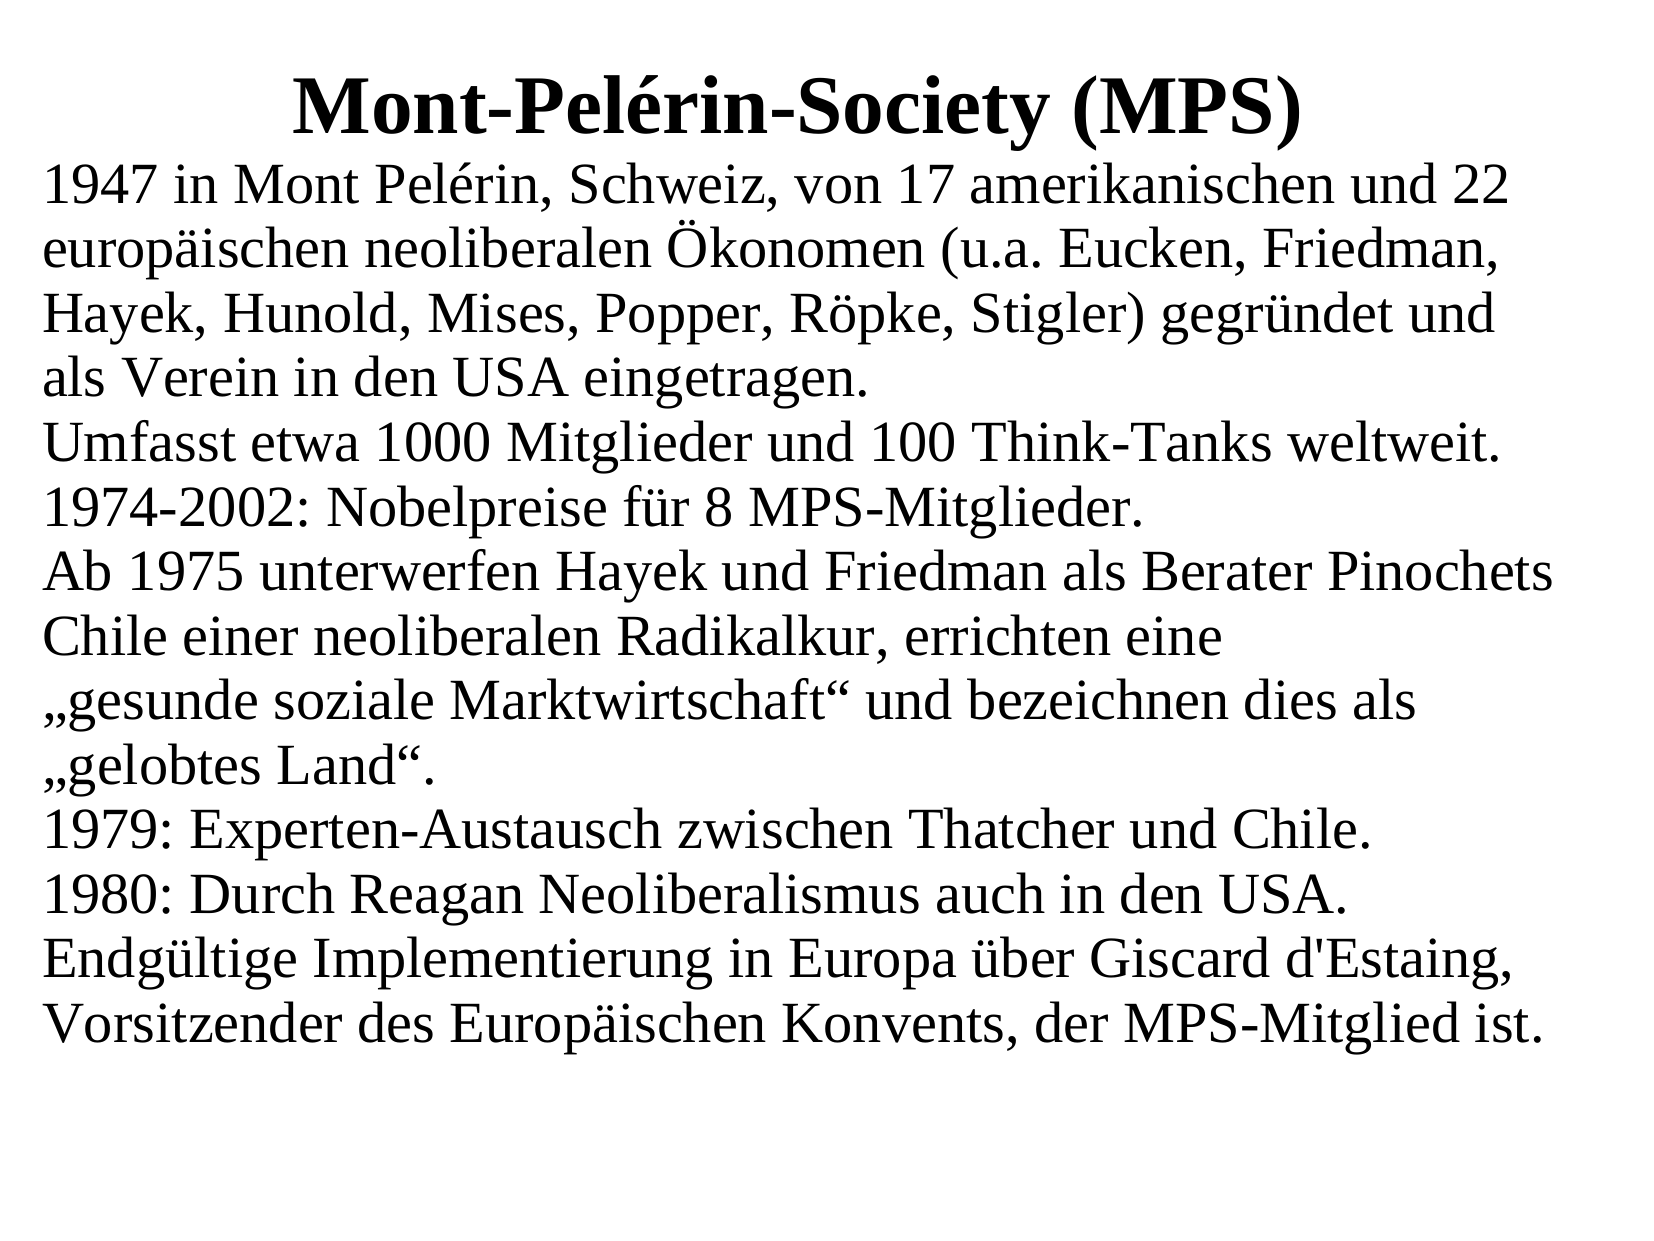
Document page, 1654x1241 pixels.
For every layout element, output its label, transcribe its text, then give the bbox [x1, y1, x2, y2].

text_box Mont-Pelérin-Society (MPS) 1947 in Mont Pelérin, Schweiz, von 17 amerikanischen und 22 europäischen neoliberalen Ökonomen (u.a. Eucken, Friedman, Hayek, Hunold, Mises, Popper, Röpke, Stigler) gegründet und als Verein in den USA eingetragen. Umfasst etwa 1000 Mitglieder und 100 Think-Tanks weltweit. 1974-2002: Nobelpreise für 8 MPS-Mitglieder. Ab 1975 unterwerfen Hayek und Friedman als Berater Pinochets Chile einer neoliberalen Radikalkur, errichten eine „gesunde soziale Marktwirtschaft“ und bezeichnen dies als „gelobtes Land“. 1979: Experten-Austausch zwischen Thatcher und Chile. 1980: Durch Reagan Neoliberalismus auch in den USA. Endgültige Implementierung in Europa über Giscard d'Estaing, Vorsitzender des Europäischen Konvents, der MPS-Mitglied ist. [41, 59, 1565, 1175]
